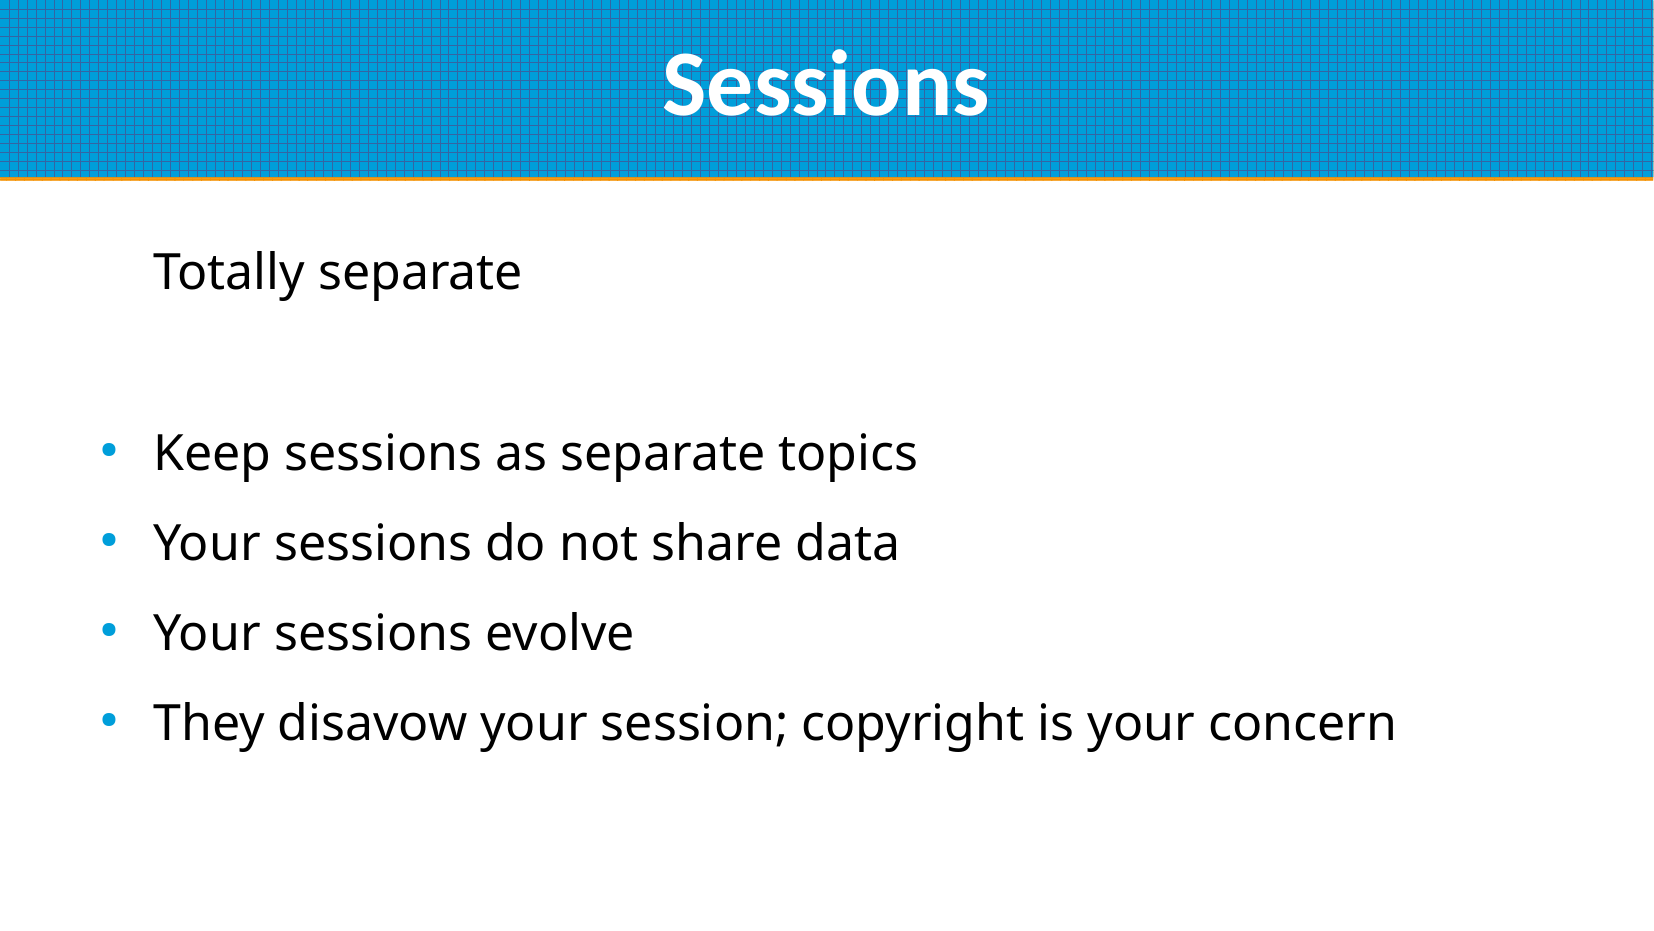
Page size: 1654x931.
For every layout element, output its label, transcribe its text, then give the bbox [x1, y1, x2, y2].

title Sessions [82, 14, 1571, 171]
list Totally separate Keep sessions as separate topics Your sessions do not share data Your sessions evolve They disavow your session; copyright is your concern [82, 236, 1563, 811]
